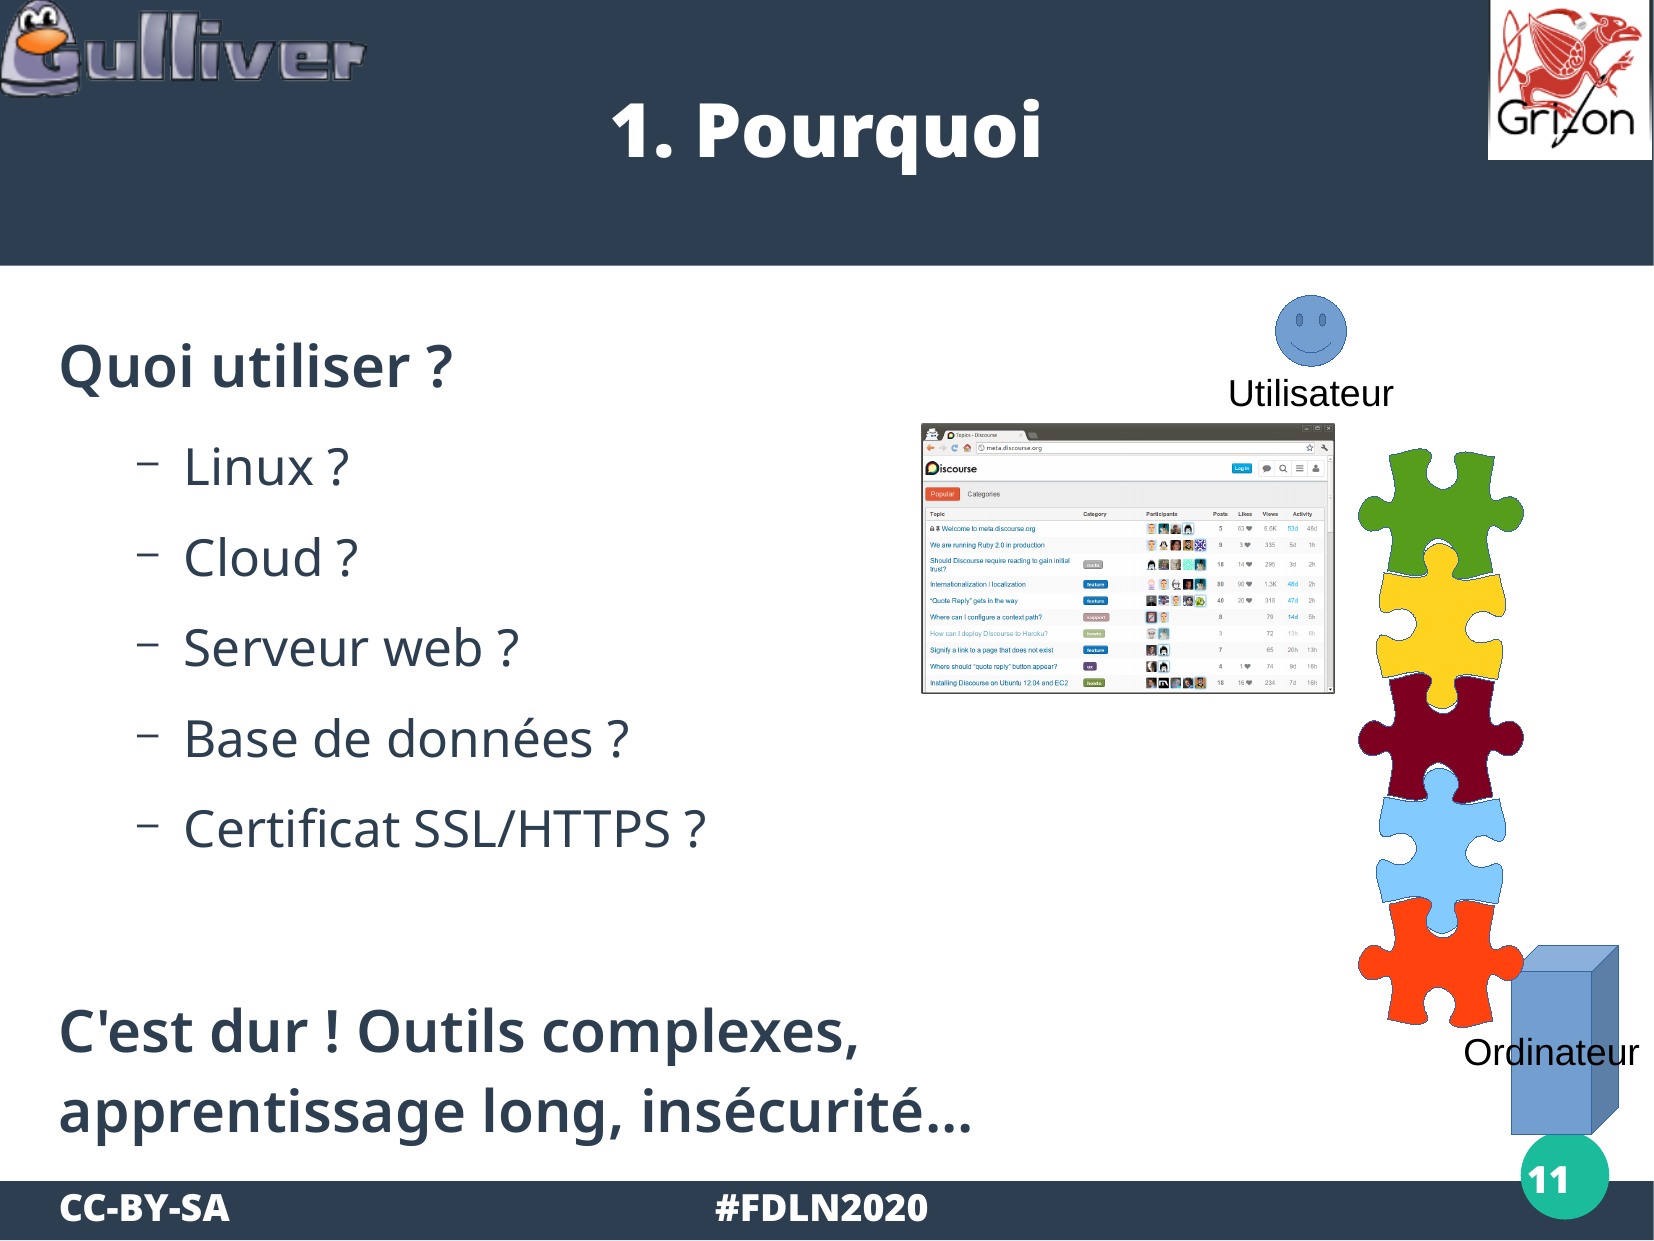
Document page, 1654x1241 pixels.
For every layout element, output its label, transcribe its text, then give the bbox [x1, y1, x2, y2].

text_box Utilisateur [1275, 295, 1347, 367]
text_box Ordinateur [1511, 972, 1591, 1135]
picture [1488, 0, 1652, 160]
title 1. Pourquoi [59, 49, 1595, 207]
picture [921, 423, 1335, 694]
list Quoi utiliser ? Linux ? Cloud ? Serveur web ? Base de données ? Certificat SSL/HTTPS ? C'est dur ! Outils complexes, apprentissage long, insécurité... [59, 324, 1016, 1152]
text_box [1358, 448, 1524, 1028]
picture [0, 0, 367, 98]
